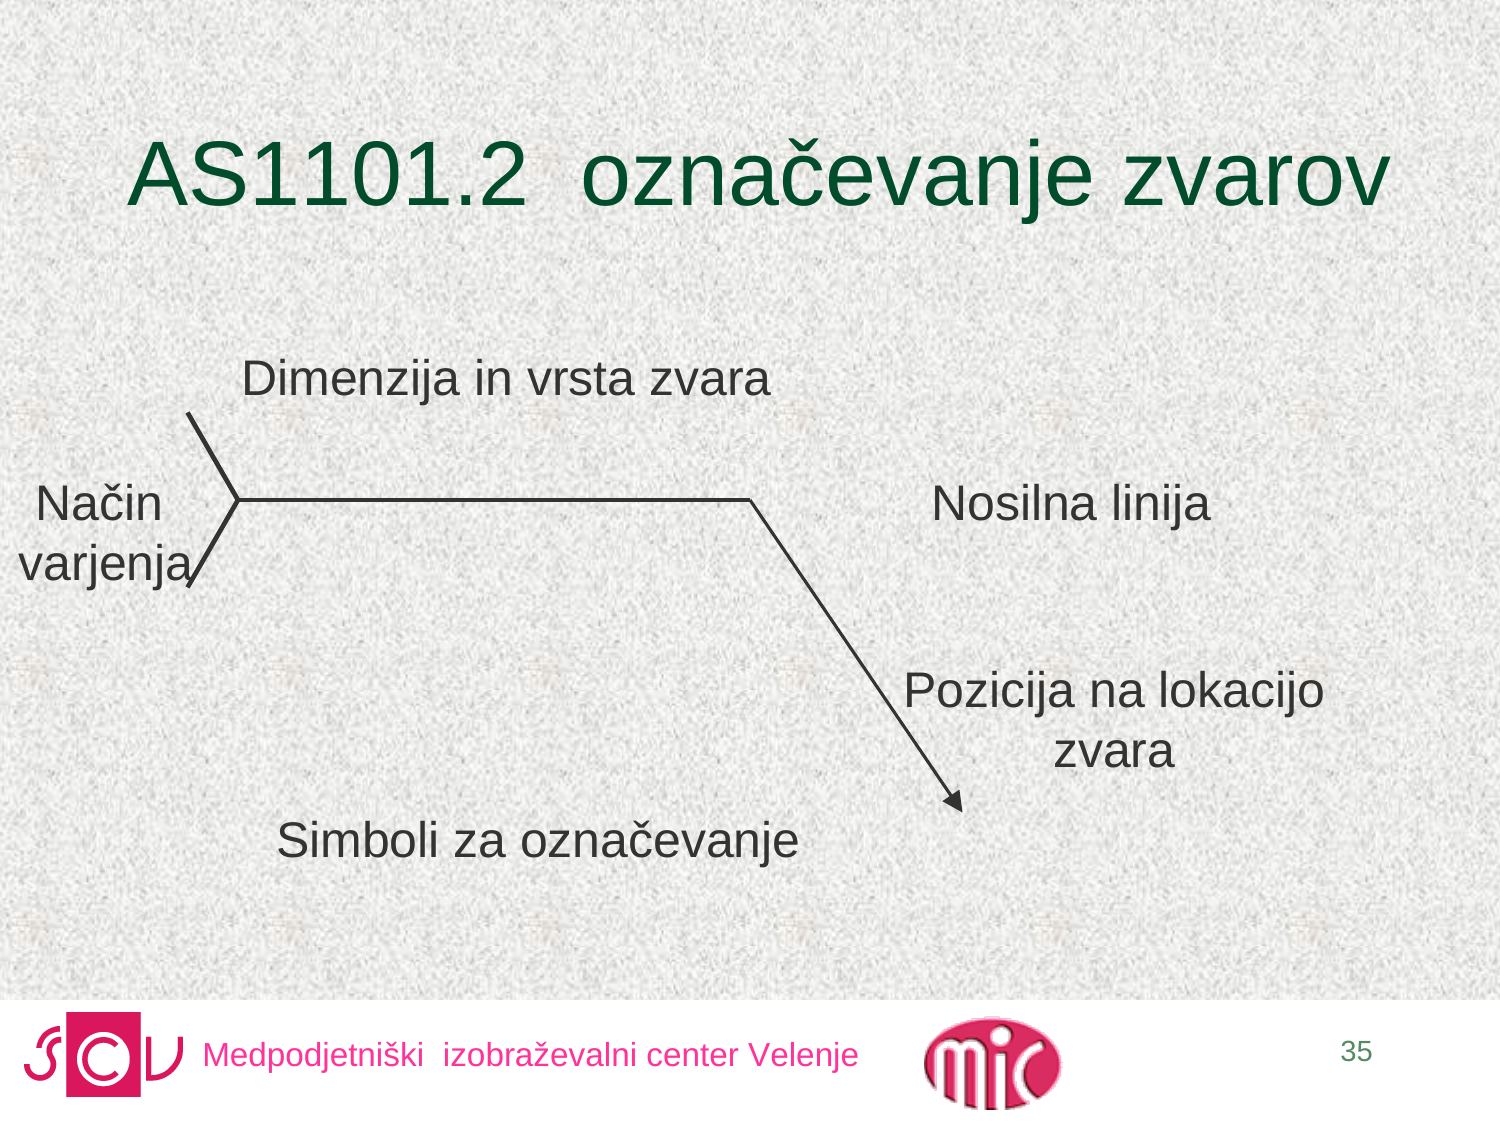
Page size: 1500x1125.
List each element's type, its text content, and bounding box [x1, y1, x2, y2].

text_box Dimenzija in vrsta zvara [226, 337, 787, 413]
text_box Nosilna linija [916, 462, 1241, 538]
text_box Pozicija na lokacijo zvara [849, 649, 1379, 786]
text_box Način varjenja [3, 462, 209, 598]
picture [0, 0, 1500, 999]
picture [924, 1012, 1063, 1110]
text_box Simboli za označevanje [261, 799, 816, 876]
text_box <number> [1074, 1025, 1388, 1101]
title AS1101.2 označevanje zvarov [112, 74, 1450, 263]
picture [24, 1012, 183, 1097]
